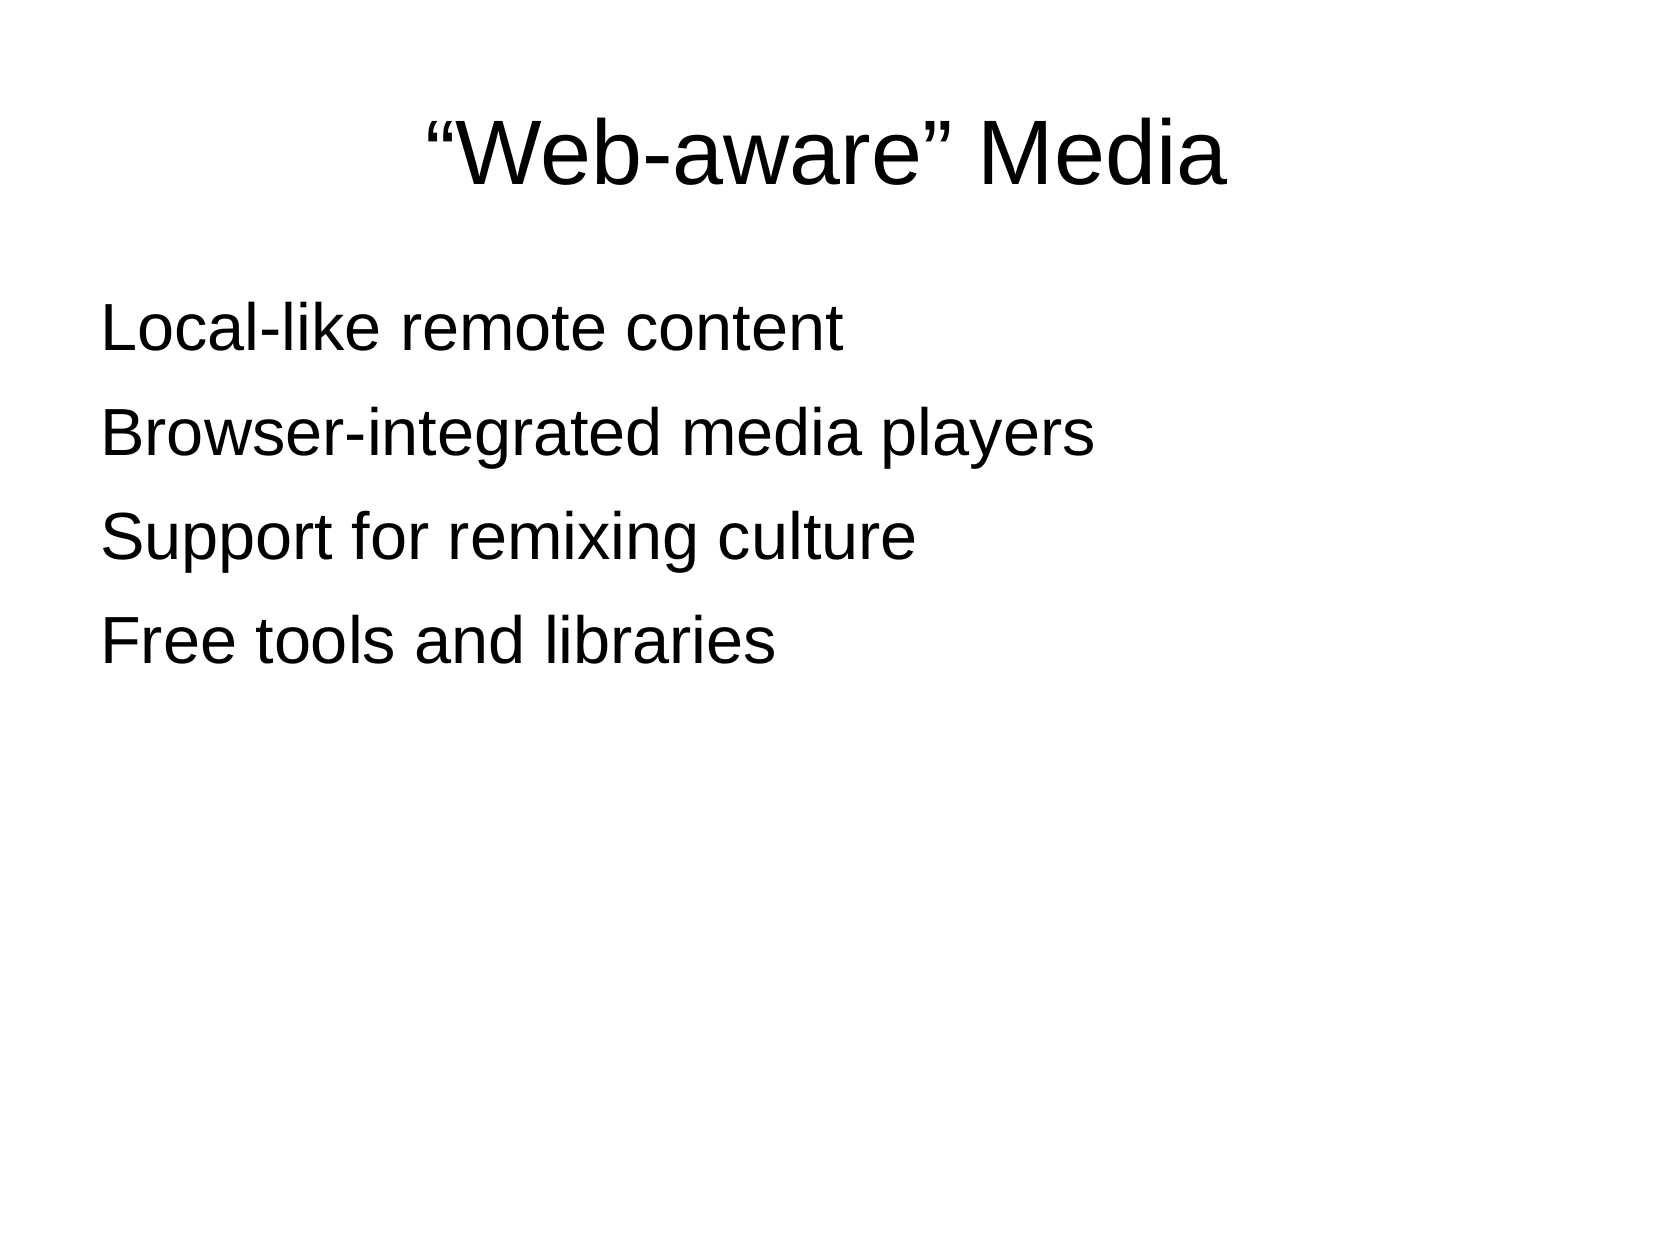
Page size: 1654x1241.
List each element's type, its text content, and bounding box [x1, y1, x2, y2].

list Local-like remote content Browser-integrated media players Support for remixing culture Free tools and libraries [82, 290, 1571, 1094]
title “Web-aware” Media [82, 56, 1571, 250]
